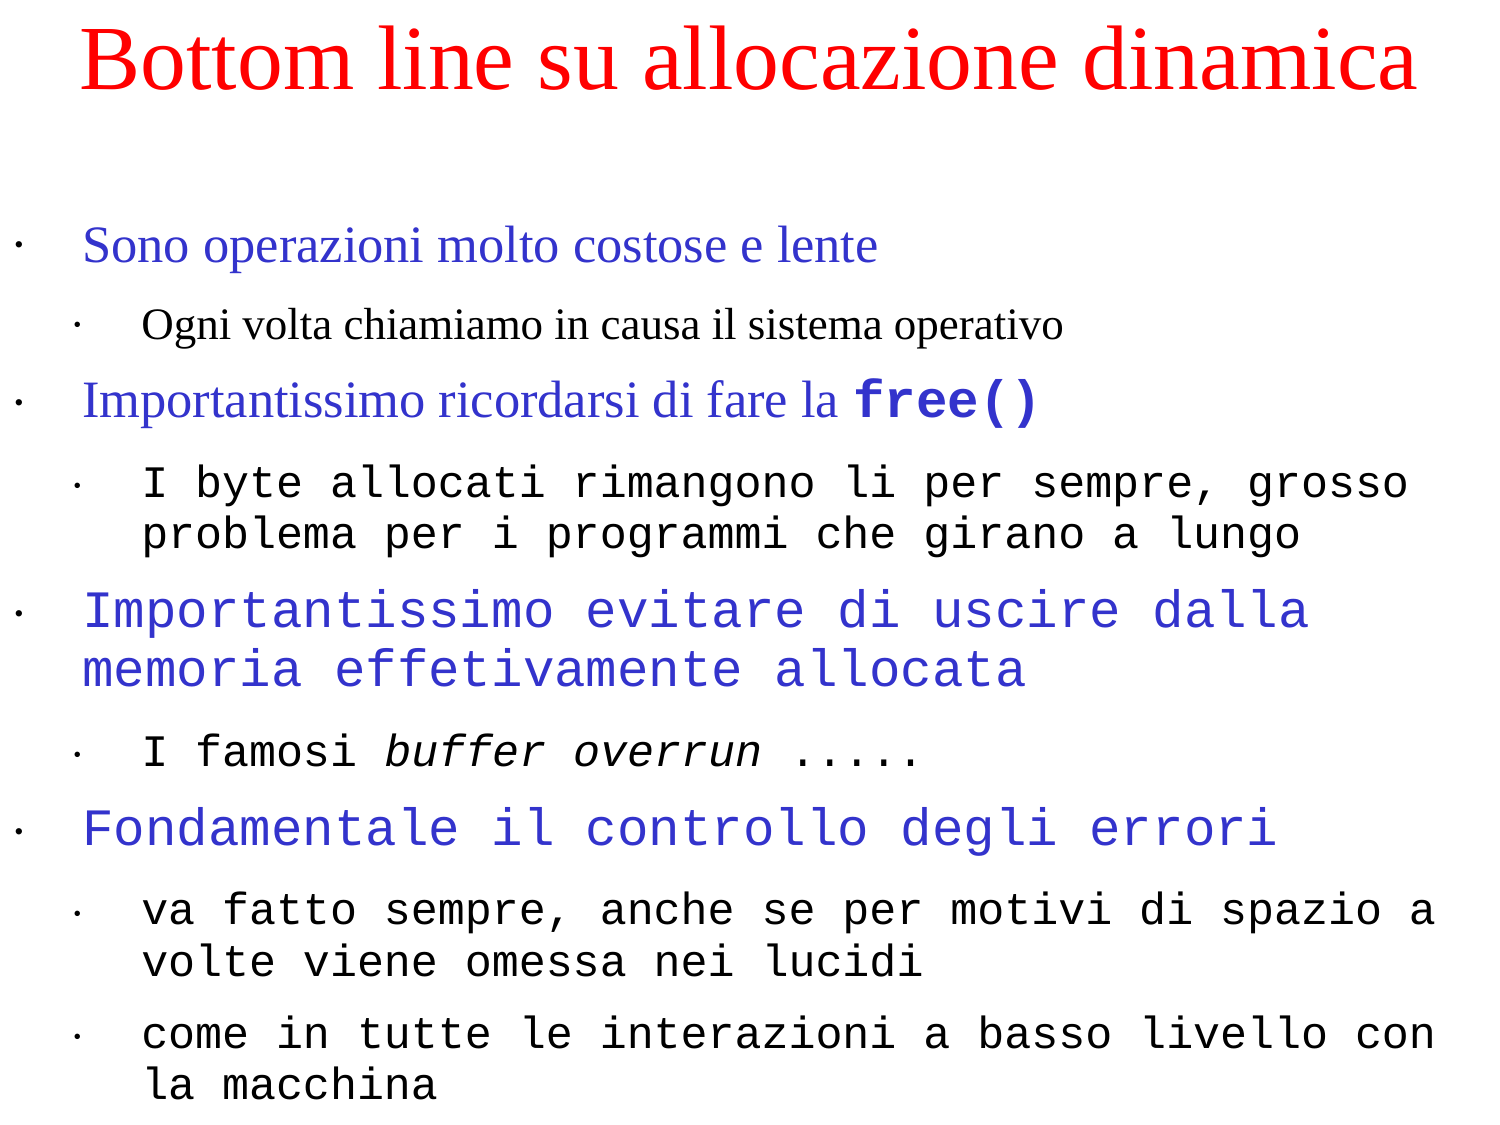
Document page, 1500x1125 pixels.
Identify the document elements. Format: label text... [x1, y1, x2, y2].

list Sono operazioni molto costose e lente Ogni volta chiamiamo in causa il sistema operativo Importantissimo ricordarsi di fare la free() I byte allocati rimangono li per sempre, grosso problema per i programmi che girano a lungo Importantissimo evitare di uscire dalla memoria effetivamente allocata I famosi buffer overrun ..... Fondamentale il controllo degli errori va fatto sempre, anche se per motivi di spazio a volte viene omessa nei lucidi come in tutte le interazioni a basso livello con la macchina [0, 208, 1500, 1125]
title Bottom line su allocazione dinamica [0, 0, 1500, 208]
